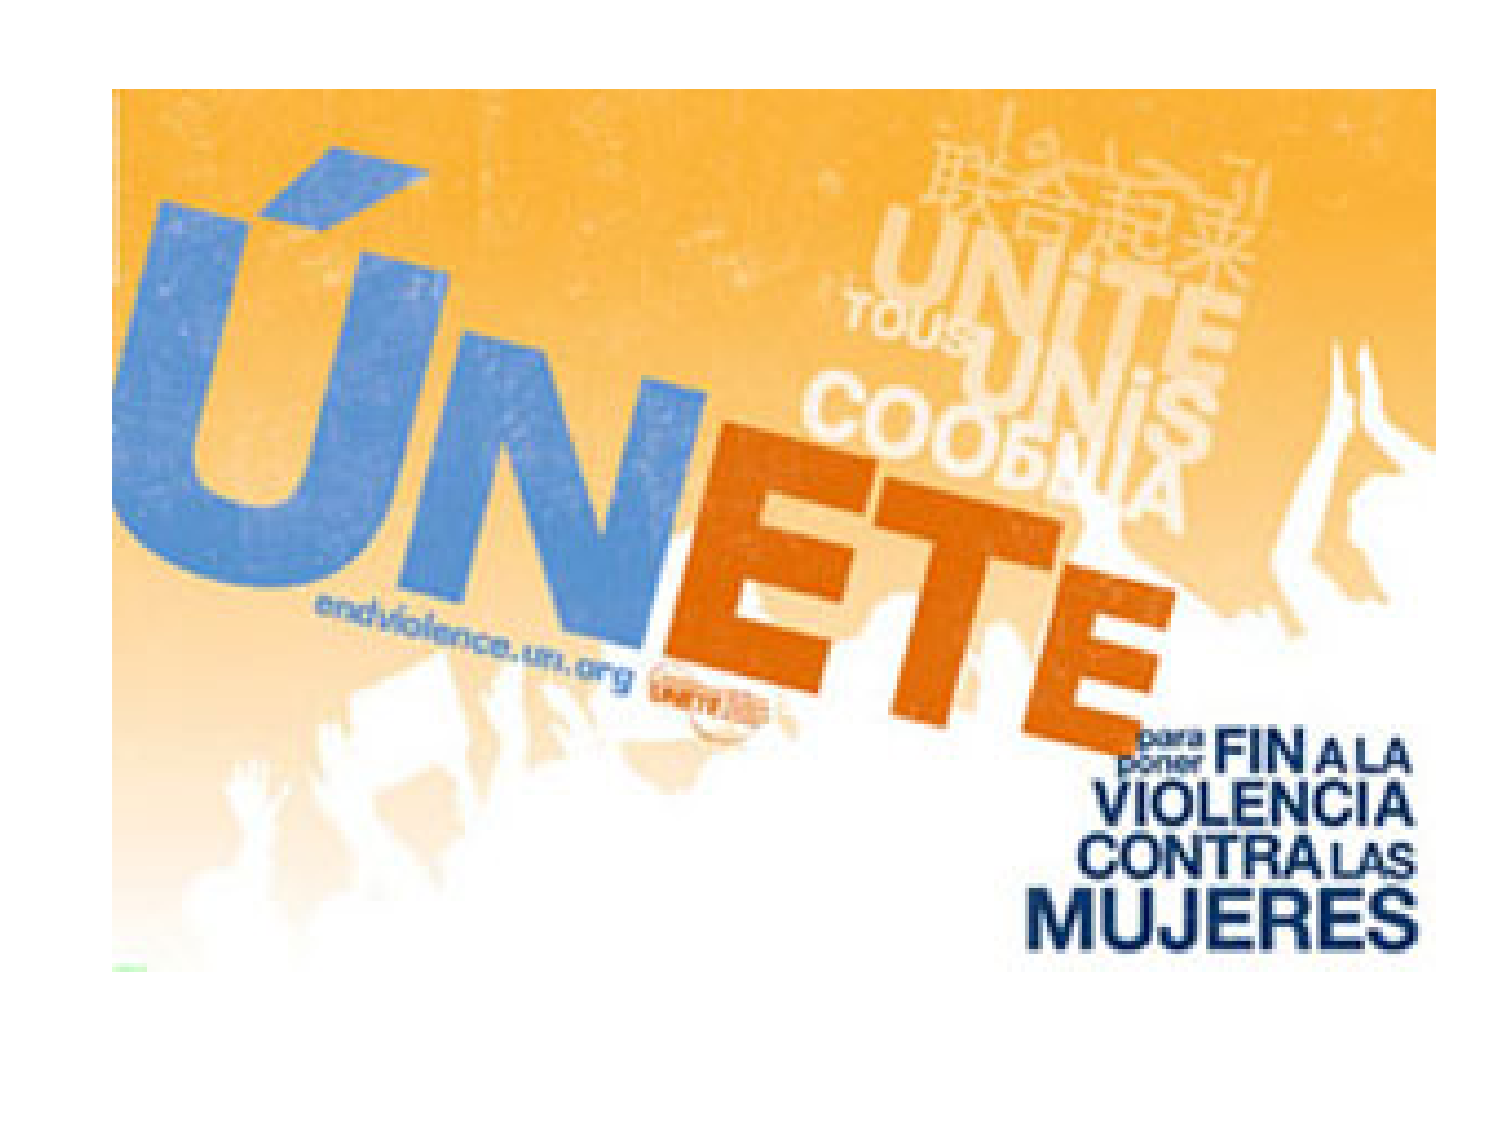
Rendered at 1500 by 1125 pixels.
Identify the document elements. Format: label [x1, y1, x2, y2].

picture [112, 89, 1436, 972]
